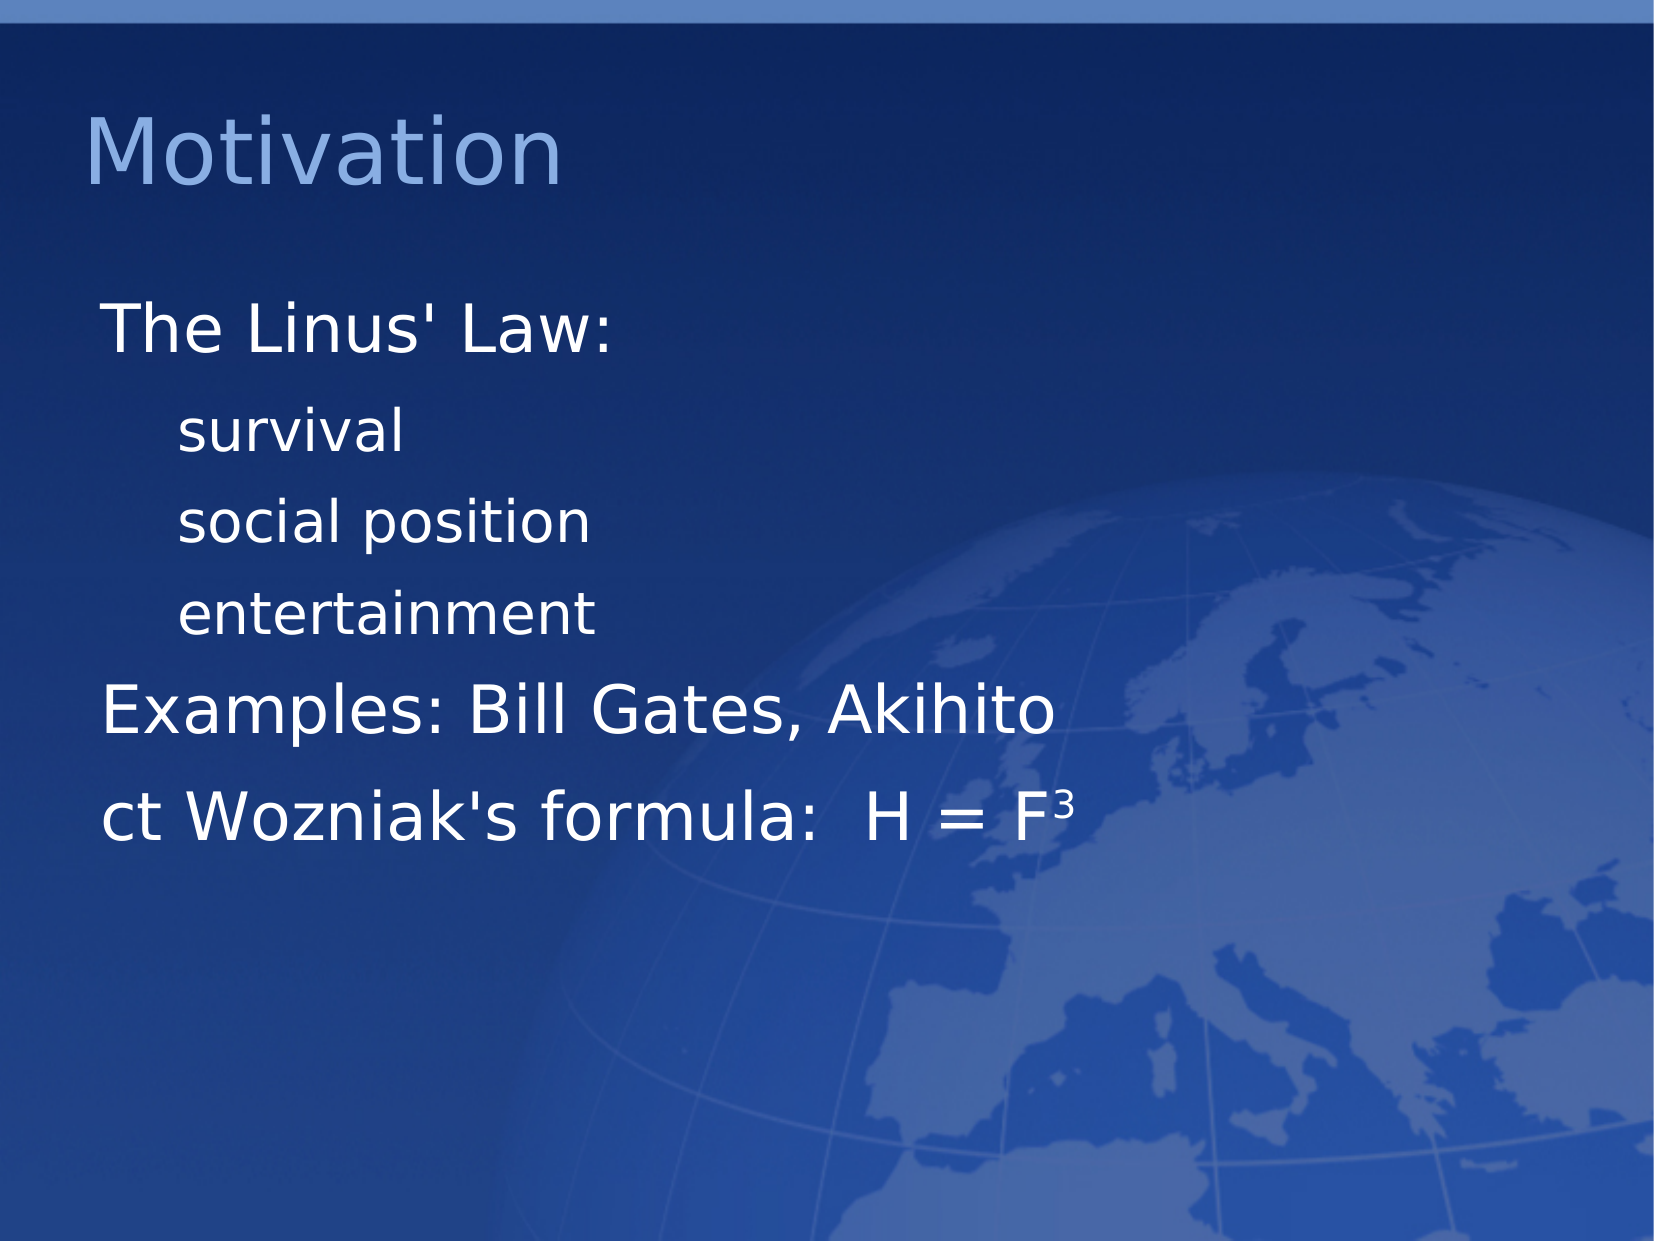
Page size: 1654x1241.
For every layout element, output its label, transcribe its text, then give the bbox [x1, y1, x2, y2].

list The Linus' Law: survival social position entertainment Examples: Bill Gates, Akihito ct Wozniak's formula: H = F3 [82, 290, 1571, 1094]
title Motivation [82, 56, 1571, 250]
picture [0, 0, 1654, 1241]
